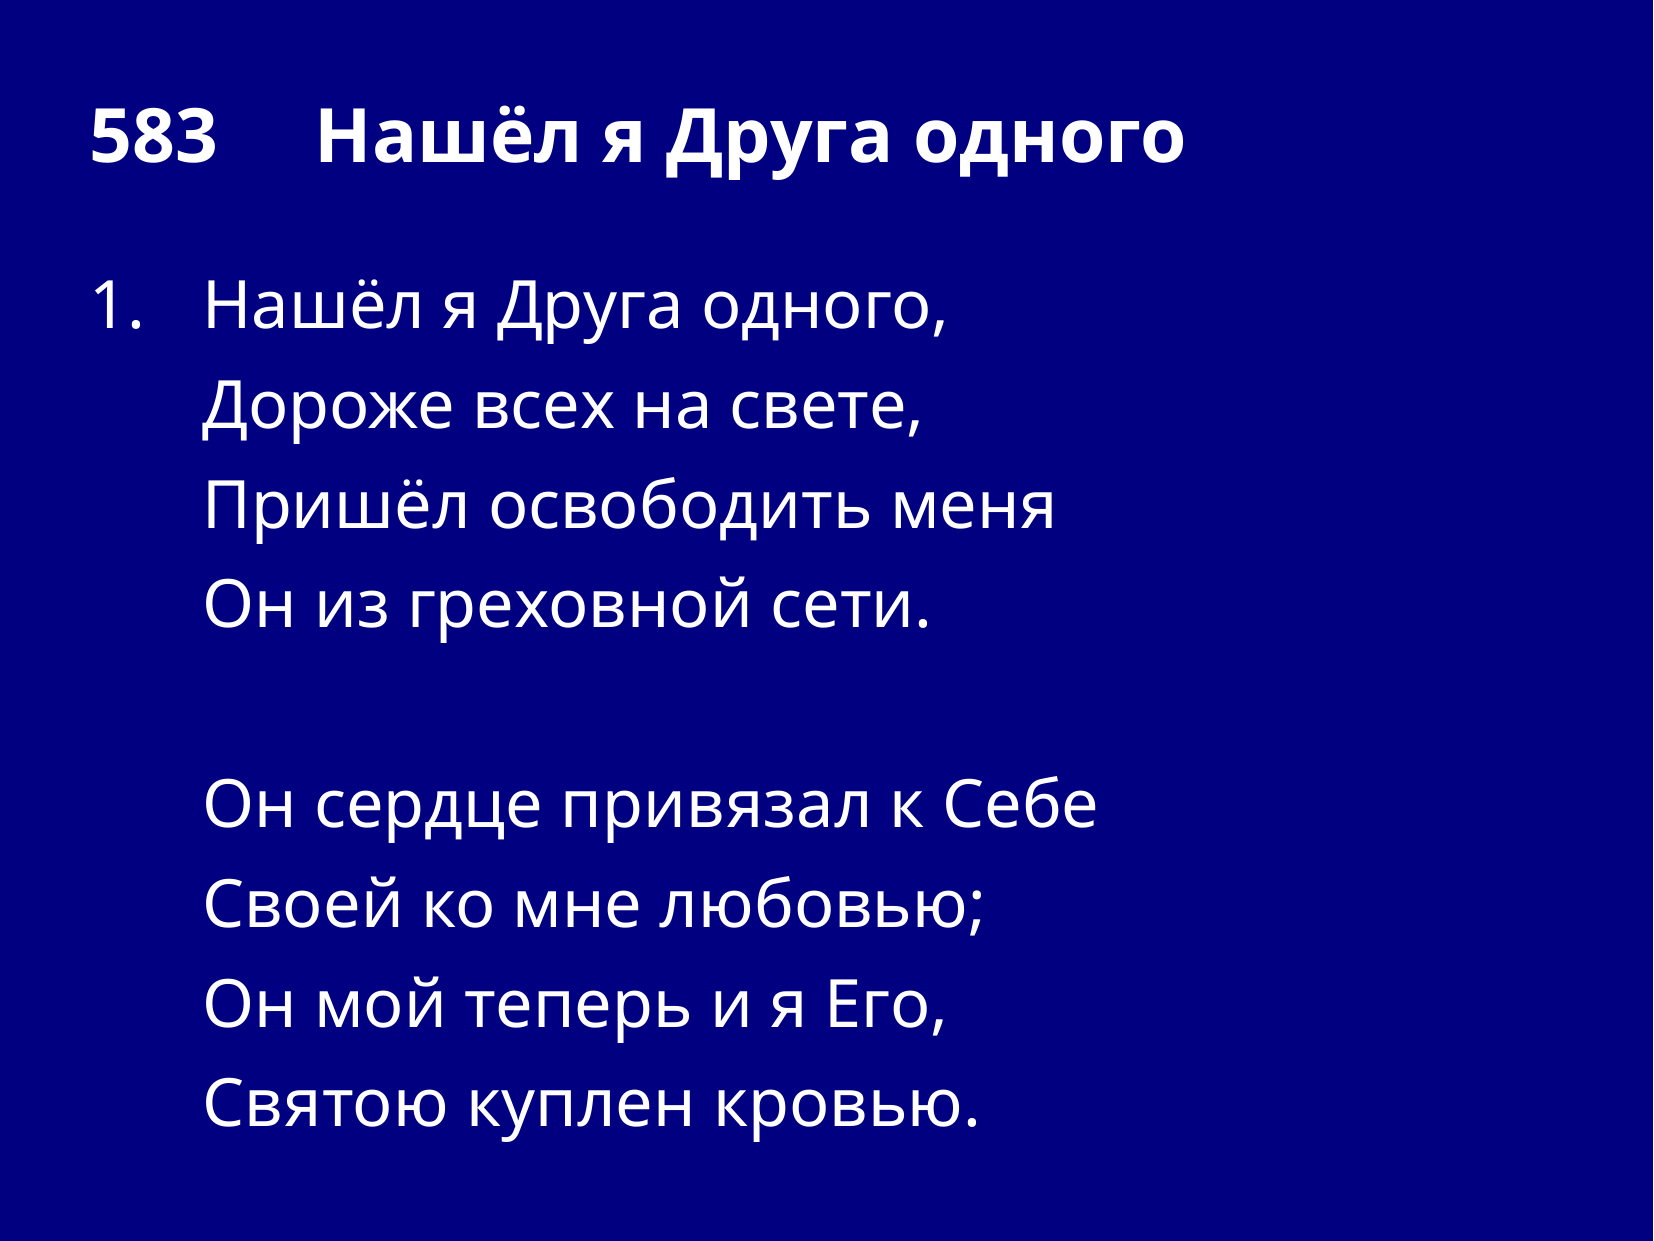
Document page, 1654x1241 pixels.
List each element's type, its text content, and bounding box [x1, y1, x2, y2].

text_box 583 Нашёл я Друга одного [75, 75, 1576, 188]
text_box 1. Нашёл я Друга одного, Дороже всех на свете, Пришёл освободить меня Он из греховной сети. Он сердце привязал к Себе Своей ко мне любовью; Он мой теперь и я Его, Святою куплен кровью. [75, 188, 1576, 1163]
